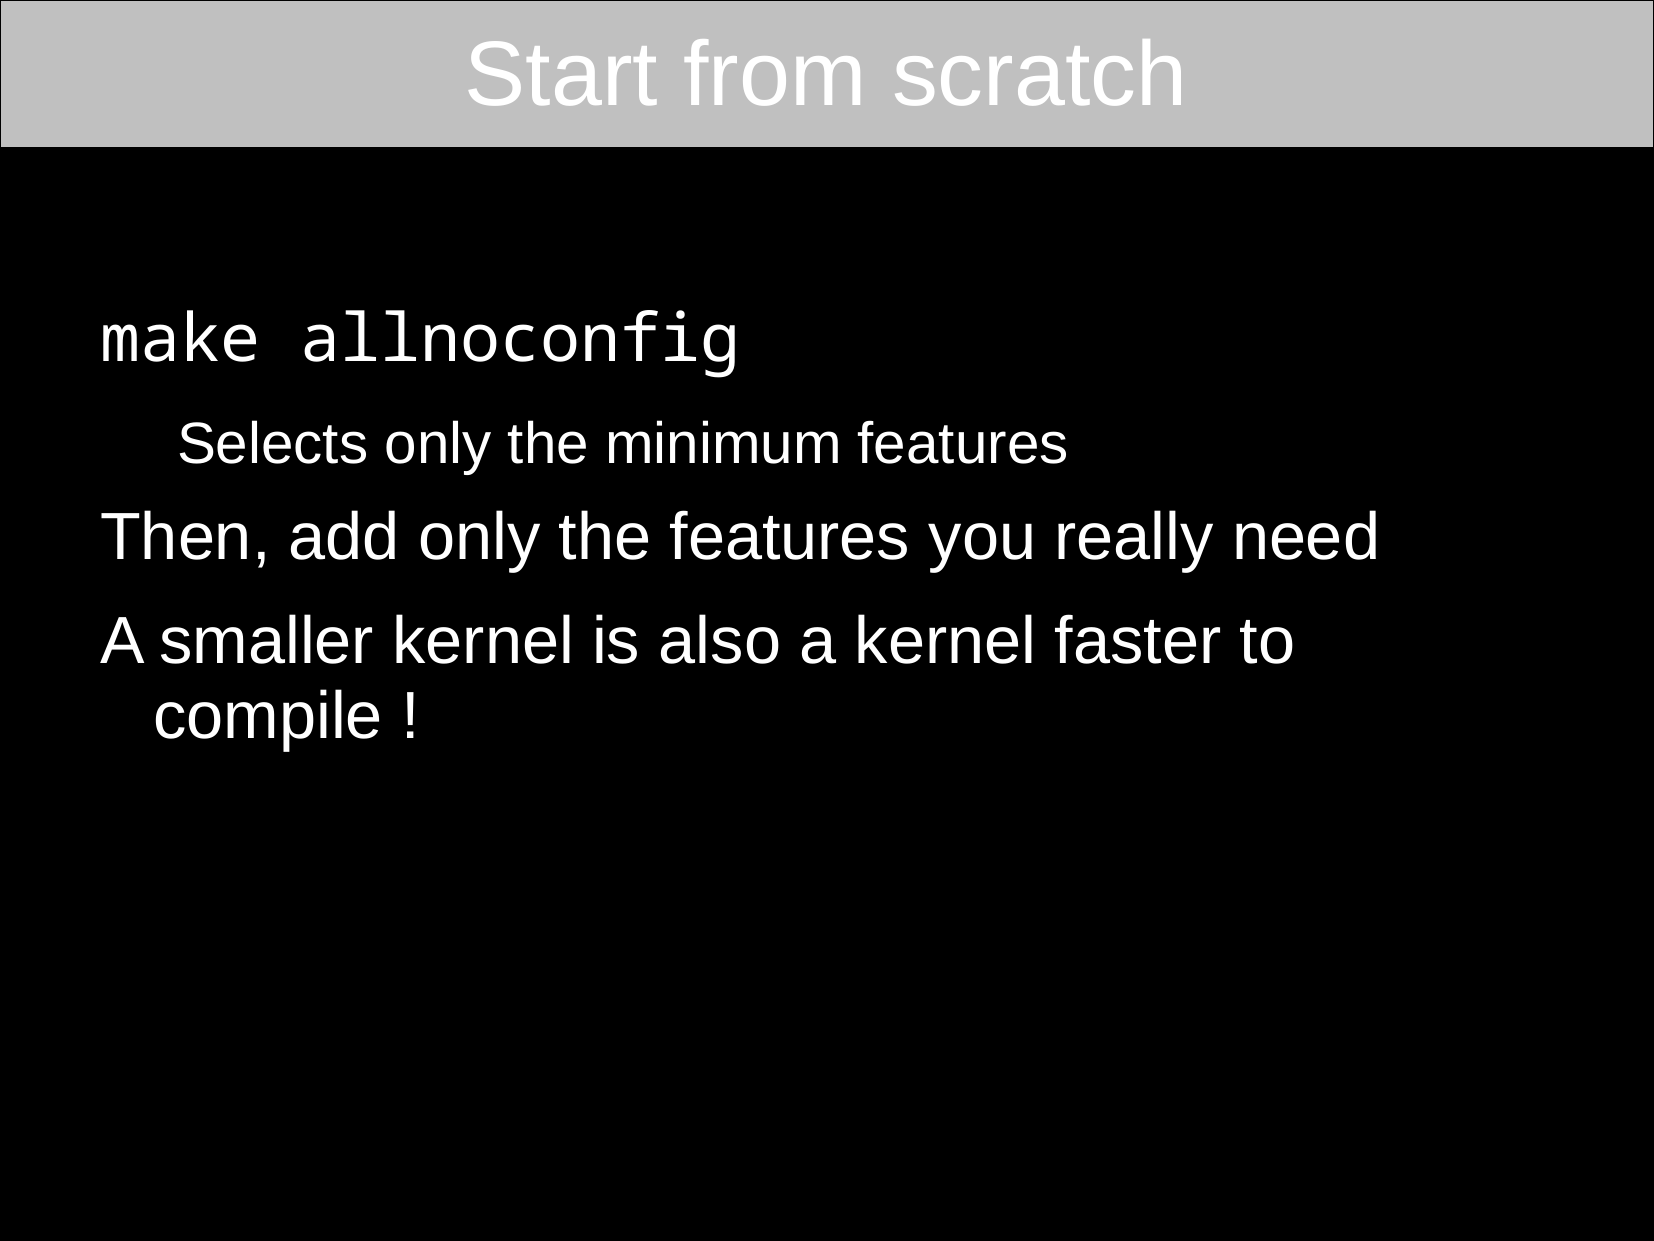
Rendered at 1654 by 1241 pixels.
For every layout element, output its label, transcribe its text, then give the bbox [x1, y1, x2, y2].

list make allnoconfig Selects only the minimum features Then, add only the features you really need A smaller kernel is also a kernel faster to compile ! [82, 290, 1571, 1109]
title Start from scratch [0, 0, 1654, 148]
